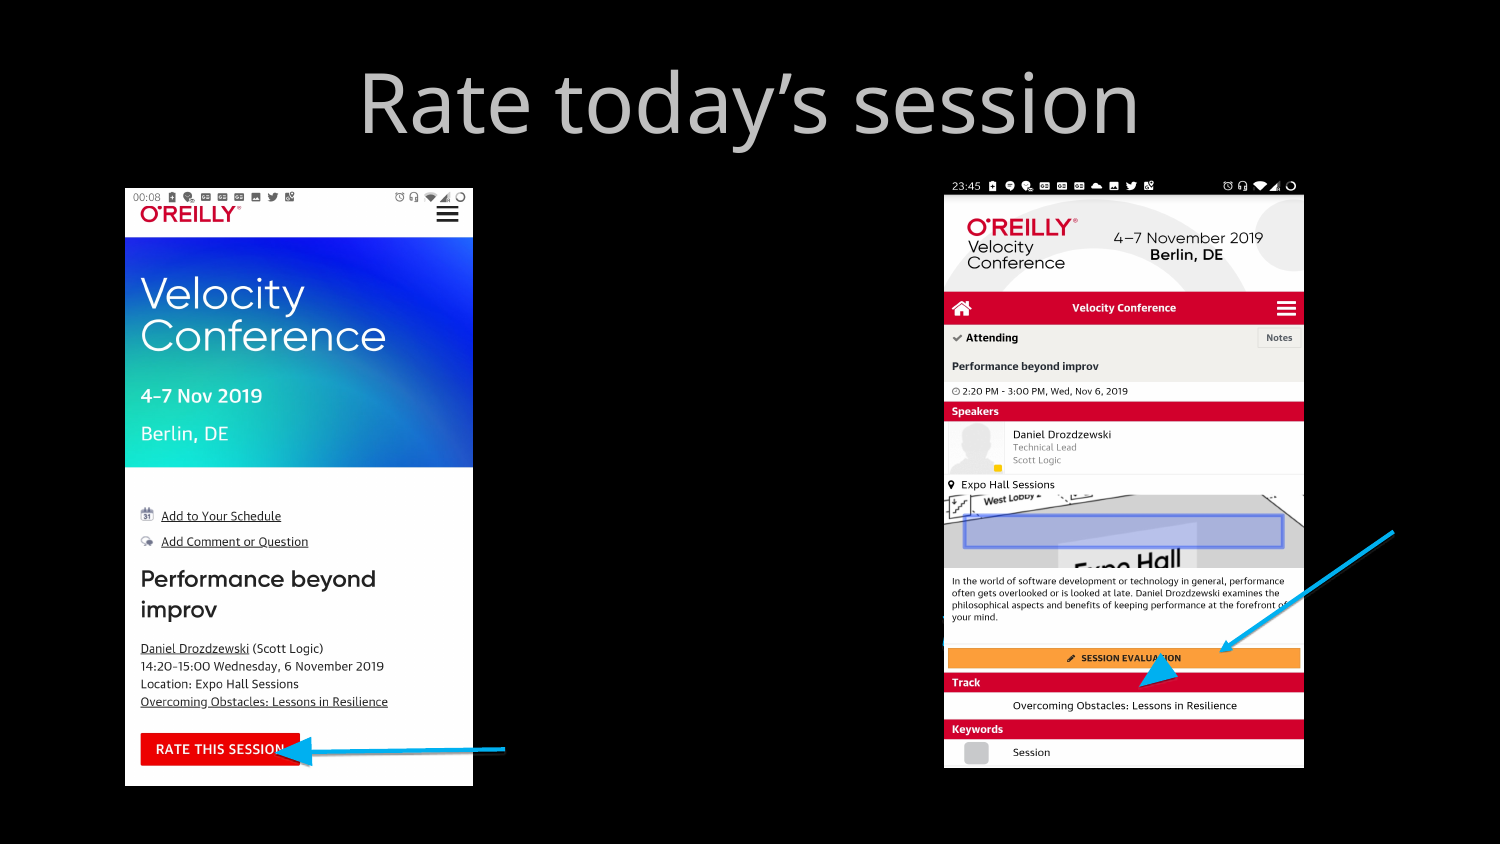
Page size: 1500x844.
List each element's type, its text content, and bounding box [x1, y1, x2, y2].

picture [943, 177, 1304, 768]
text_box [274, 736, 313, 767]
text_box [1138, 652, 1178, 687]
title Rate today’s session [0, 30, 1500, 171]
picture [125, 188, 473, 786]
